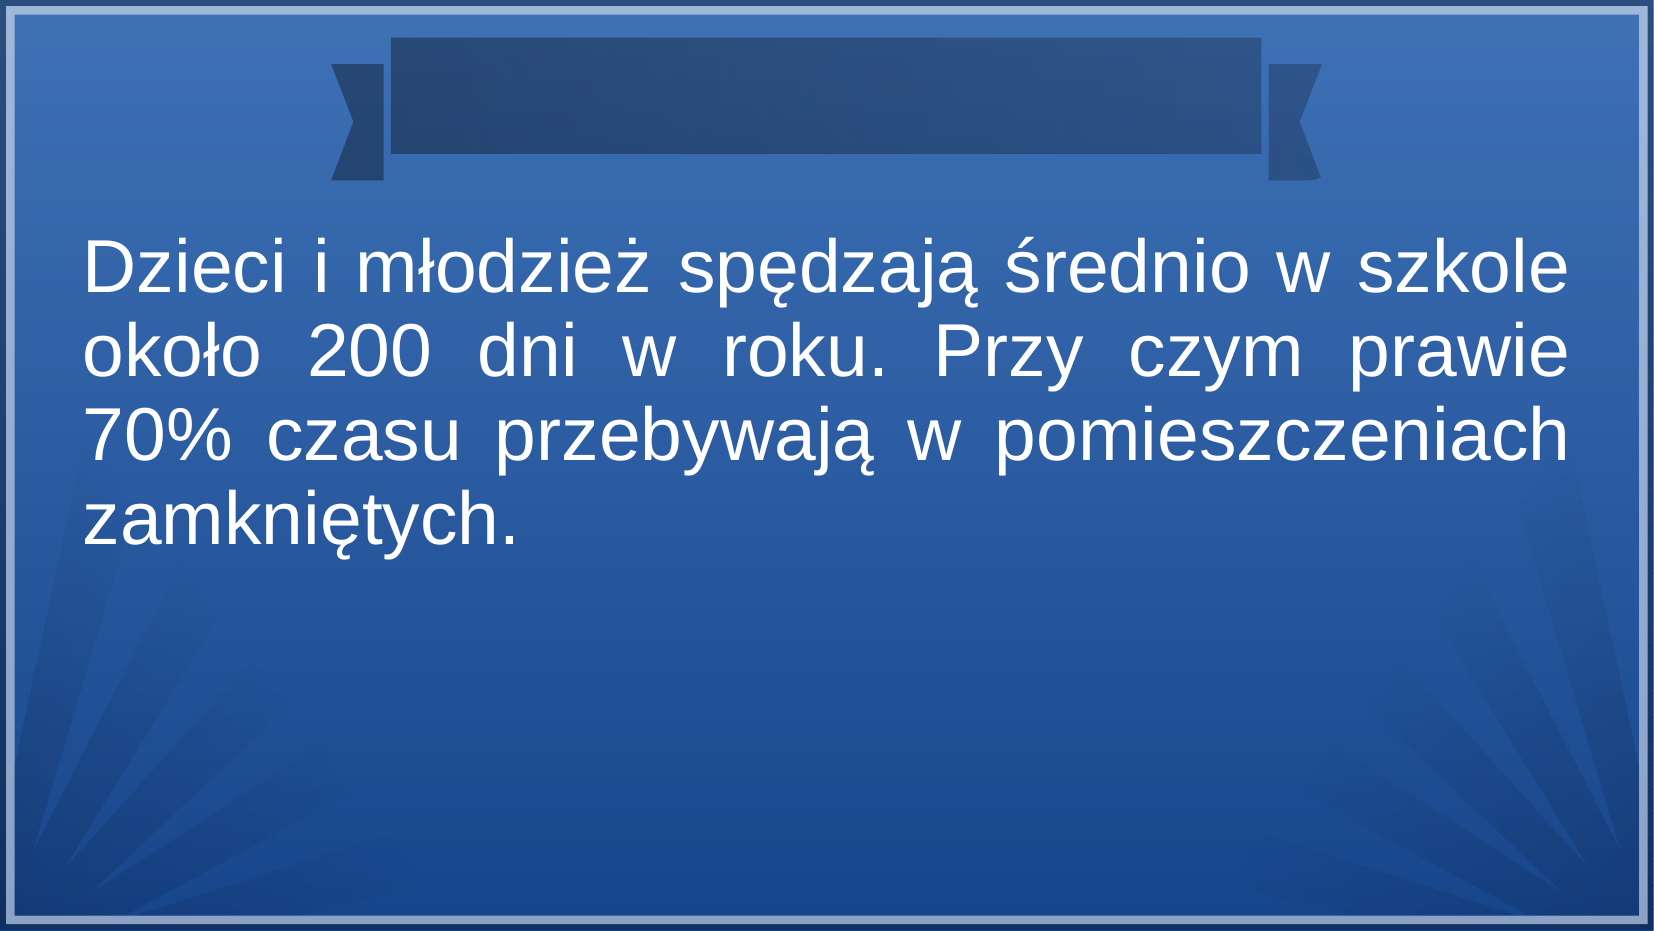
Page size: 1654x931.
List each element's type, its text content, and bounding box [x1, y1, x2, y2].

list Dzieci i młodzież spędzają średnio w szkole około 200 dni w roku. Przy czym prawie 70% czasu przebywają w pomieszczeniach zamkniętych. [82, 224, 1571, 848]
